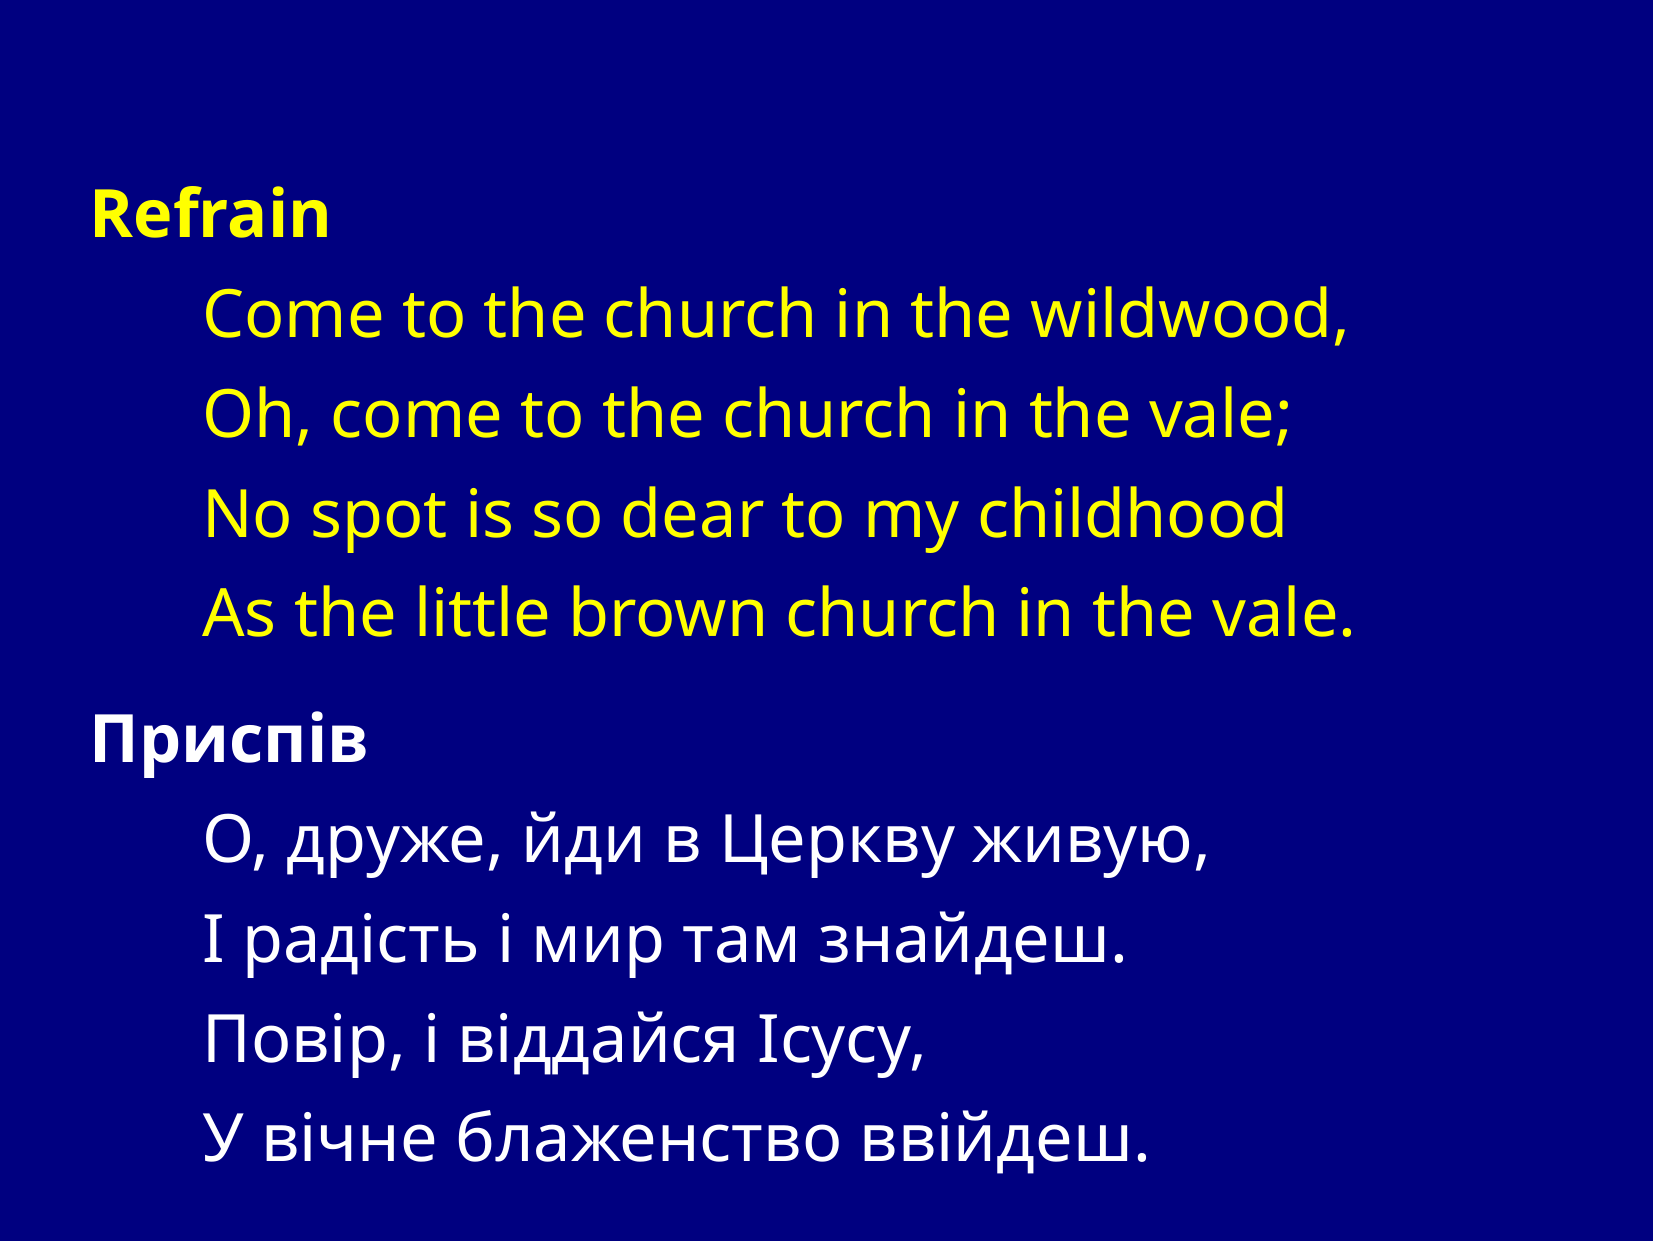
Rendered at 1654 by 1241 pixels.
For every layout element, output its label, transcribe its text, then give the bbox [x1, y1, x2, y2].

text_box Приспів О, друже, йди в Церкву живую, І радість і мир там знайдеш. Повір, і віддайся Ісусу, У вічне блаженство ввійдеш. [75, 675, 1576, 1163]
text_box Refrain Come to the church in the wildwood, Oh, come to the church in the vale; No spot is so dear to my childhood As the little brown church in the vale. [75, 150, 1576, 675]
